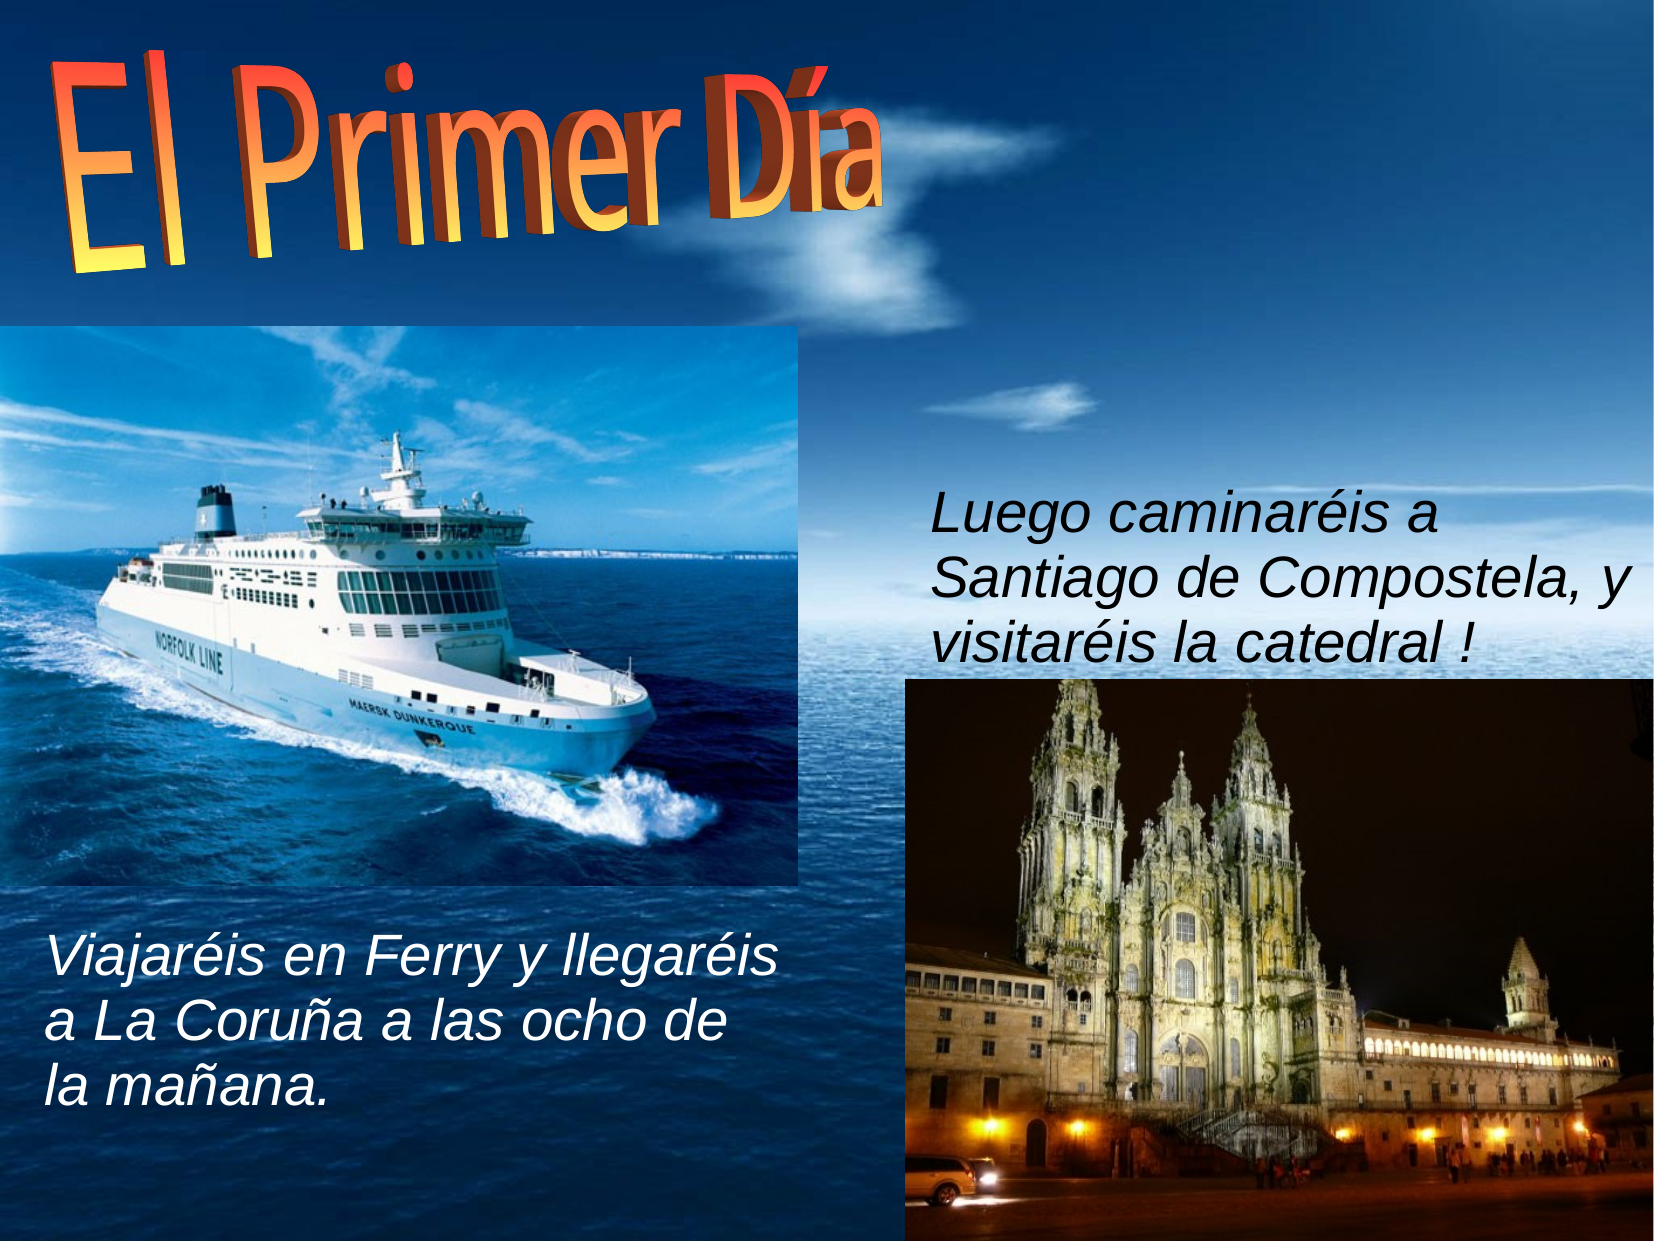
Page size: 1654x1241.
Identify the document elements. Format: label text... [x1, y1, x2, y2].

picture [3, 671, 19, 675]
picture [0, 0, 1654, 1241]
text_box Luego caminaréis a Santiago de Compostela, y visitaréis la catedral ! [915, 472, 1654, 681]
text_box Viajaréis en Ferry y llegaréis a La Coruña a las ocho de la mañana. [29, 915, 798, 1124]
picture [264, 338, 279, 343]
